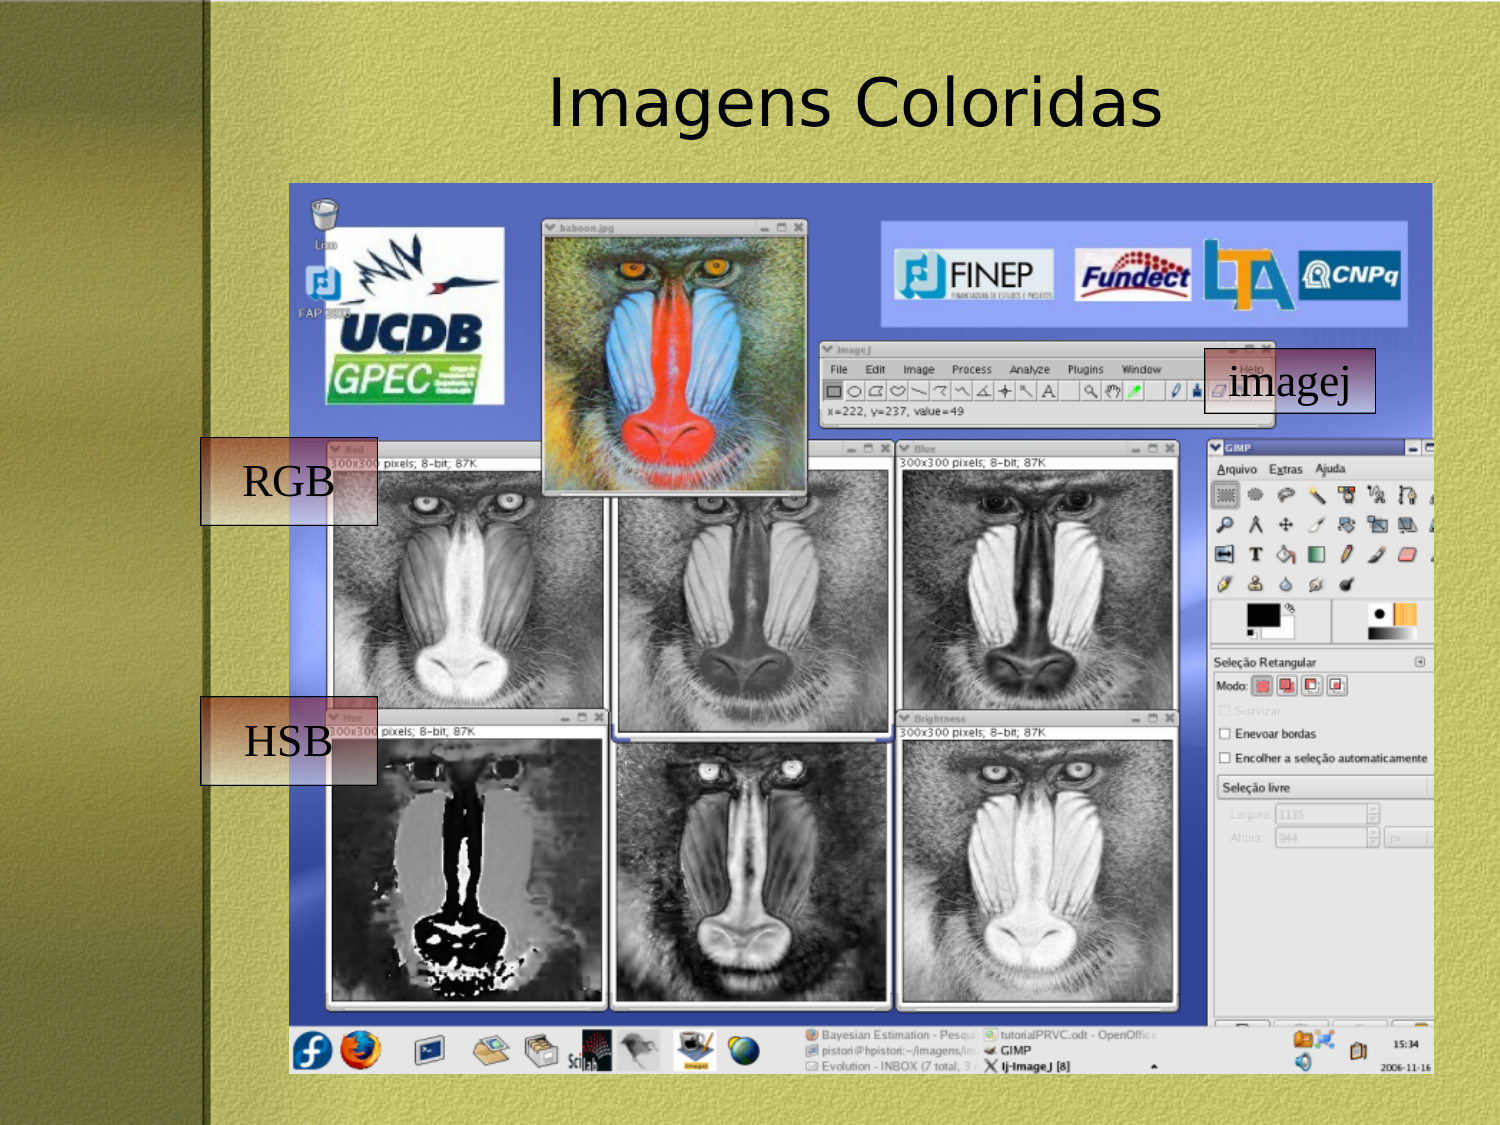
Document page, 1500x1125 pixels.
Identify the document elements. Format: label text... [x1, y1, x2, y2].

title Imagens Coloridas [206, 9, 1500, 198]
picture [0, 0, 1500, 1125]
text_box HSB [200, 696, 378, 786]
text_box imagej [1204, 348, 1376, 414]
text_box RGB [200, 437, 378, 526]
